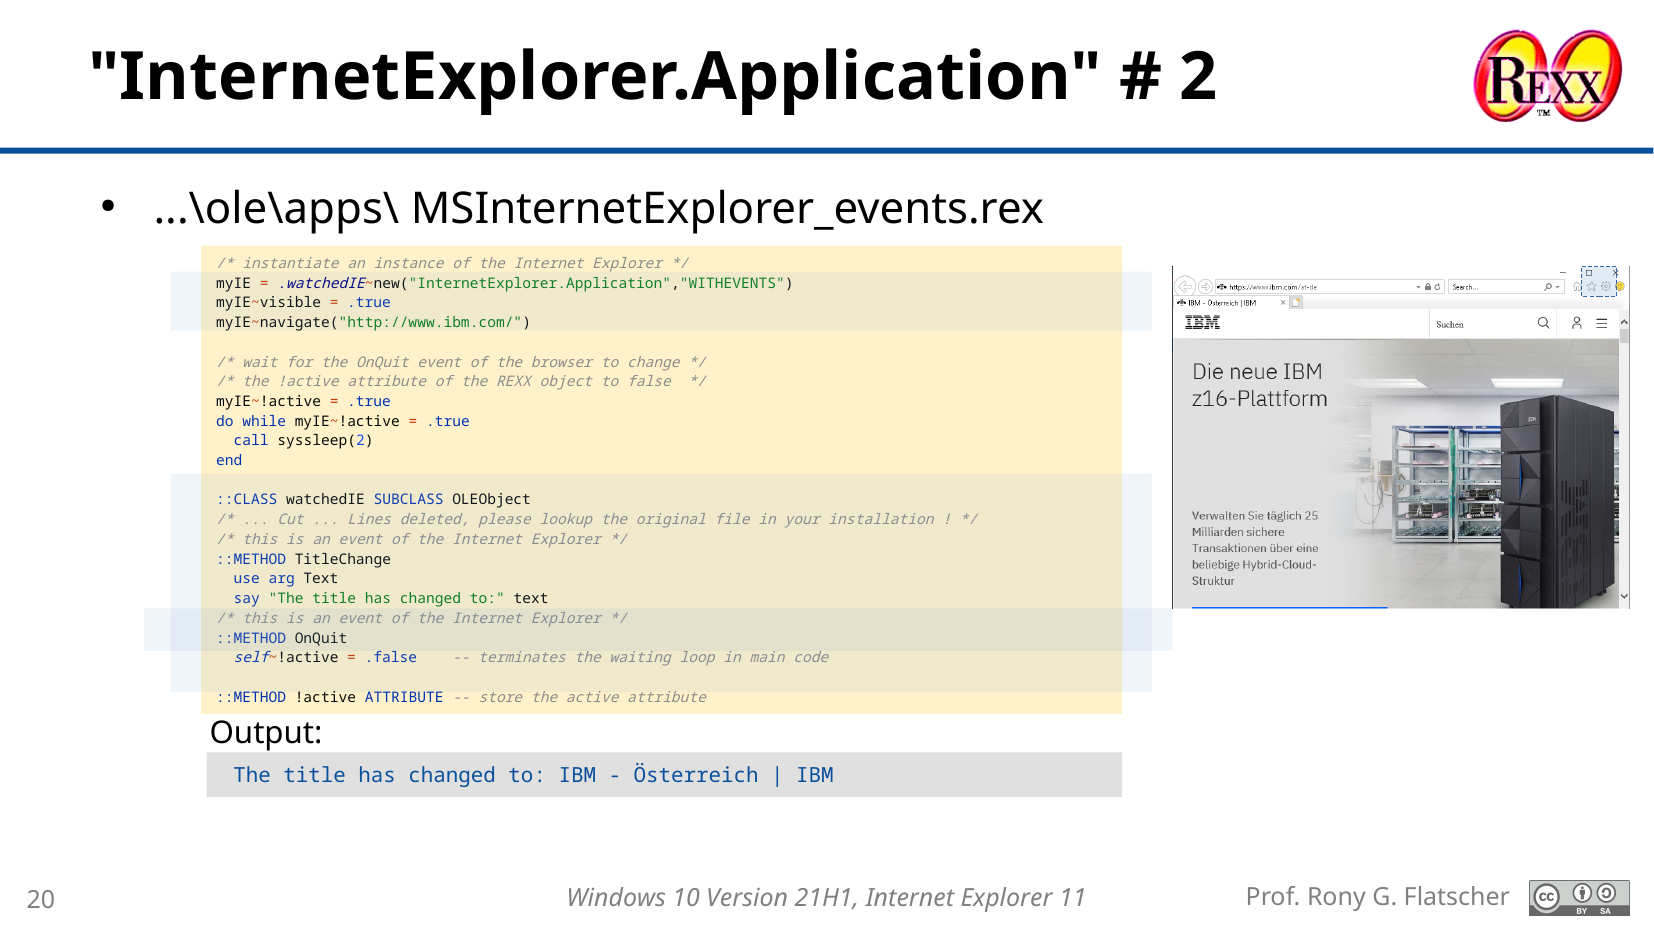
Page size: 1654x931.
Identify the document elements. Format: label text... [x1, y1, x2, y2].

text_box /* instantiate an instance of the Internet Explorer */ myIE = .watchedIE~new("InternetExplorer.Application","WITHEVENTS") myIE~visible = .true myIE~navigate("http://www.ibm.com/") /* wait for the OnQuit event of the browser to change */ /* the !active attribute of the REXX object to false */ myIE~!active = .true do while myIE~!active = .true call syssleep(2) end ::CLASS watchedIE SUBCLASS OLEObject /* ... Cut ... Lines deleted, please lookup the original file in your installation ! */ /* this is an event of the Internet Explorer */ ::METHOD TitleChange use arg Text say "The title has changed to:" text /* this is an event of the Internet Explorer */ ::METHOD OnQuit self~!active = .false -- terminates the waiting loop in main code ::METHOD !active ATTRIBUTE -- store the active attribute [201, 245, 1123, 271]
text_box [144, 474, 1173, 693]
text_box Output: [194, 702, 1375, 759]
text_box [170, 271, 1152, 331]
list ...\ole\apps\ MSInternetExplorer_events.rex [82, 177, 1571, 857]
text_box Windows 10 Version 21H1, Internet Explorer 11 [0, 874, 1654, 922]
picture [1172, 266, 1630, 609]
text_box The title has changed to: IBM - Österreich | IBM [206, 759, 1123, 797]
title "InternetExplorer.Application" # 2 [29, 0, 1654, 148]
text_box [1581, 266, 1617, 297]
text_box /* instantiate an instance of the Internet Explorer */ myIE = .watchedIE~new("InternetExplorer.Application","WITHEVENTS") myIE~visible = .true myIE~navigate("http://www.ibm.com/") /* wait for the OnQuit event of the browser to change */ /* the !active attribute of the REXX object to false */ myIE~!active = .true do while myIE~!active = .true call syssleep(2) end ::CLASS watchedIE SUBCLASS OLEObject /* ... Cut ... Lines deleted, please lookup the original file in your installation ! */ /* this is an event of the Internet Explorer */ ::METHOD TitleChange use arg Text say "The title has changed to:" text /* this is an event of the Internet Explorer */ ::METHOD OnQuit self~!active = .false -- terminates the waiting loop in main code ::METHOD !active ATTRIBUTE -- store the active attribute [201, 331, 1123, 474]
